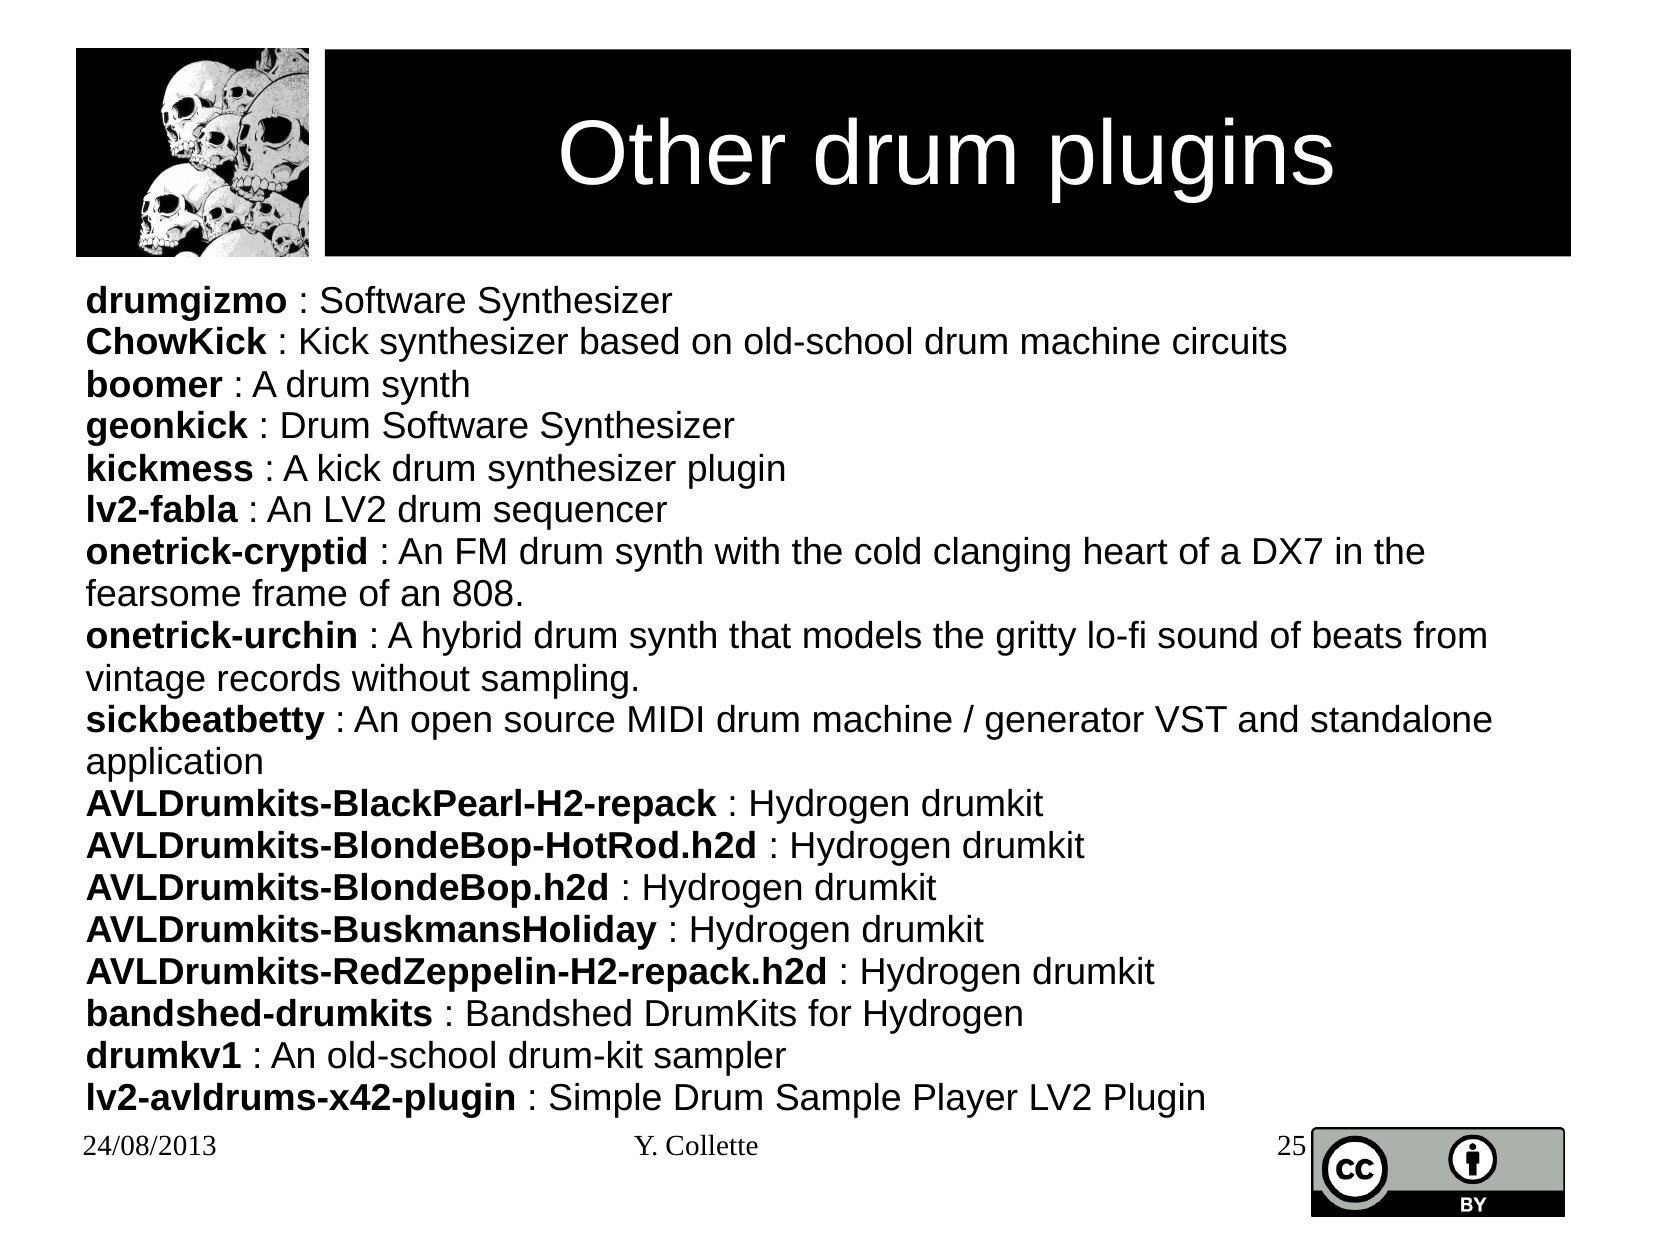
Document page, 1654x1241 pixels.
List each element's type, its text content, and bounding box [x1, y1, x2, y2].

title Other drum plugins [324, 49, 1571, 257]
picture [1311, 1127, 1565, 1217]
picture [76, 48, 309, 257]
text_box drumgizmo : Software Synthesizer ChowKick : Kick synthesizer based on old-school drum machine circuits boomer : A drum synth geonkick : Drum Software Synthesizer kickmess : A kick drum synthesizer plugin lv2-fabla : An LV2 drum sequencer onetrick-cryptid : An FM drum synth with the cold clanging heart of a DX7 in the fearsome frame of an 808. onetrick-urchin : A hybrid drum synth that models the gritty lo-fi sound of beats from vintage records without sampling. sickbeatbetty : An open source MIDI drum machine / generator VST and standalone application AVLDrumkits-BlackPearl-H2-repack : Hydrogen drumkit AVLDrumkits-BlondeBop-HotRod.h2d : Hydrogen drumkit AVLDrumkits-BlondeBop.h2d : Hydrogen drumkit AVLDrumkits-BuskmansHoliday : Hydrogen drumkit AVLDrumkits-RedZeppelin-H2-repack.h2d : Hydrogen drumkit bandshed-drumkits : Bandshed DrumKits for Hydrogen drumkv1 : An old-school drum-kit sampler lv2-avldrums-x42-plugin : Simple Drum Sample Player LV2 Plugin [70, 271, 1571, 1127]
